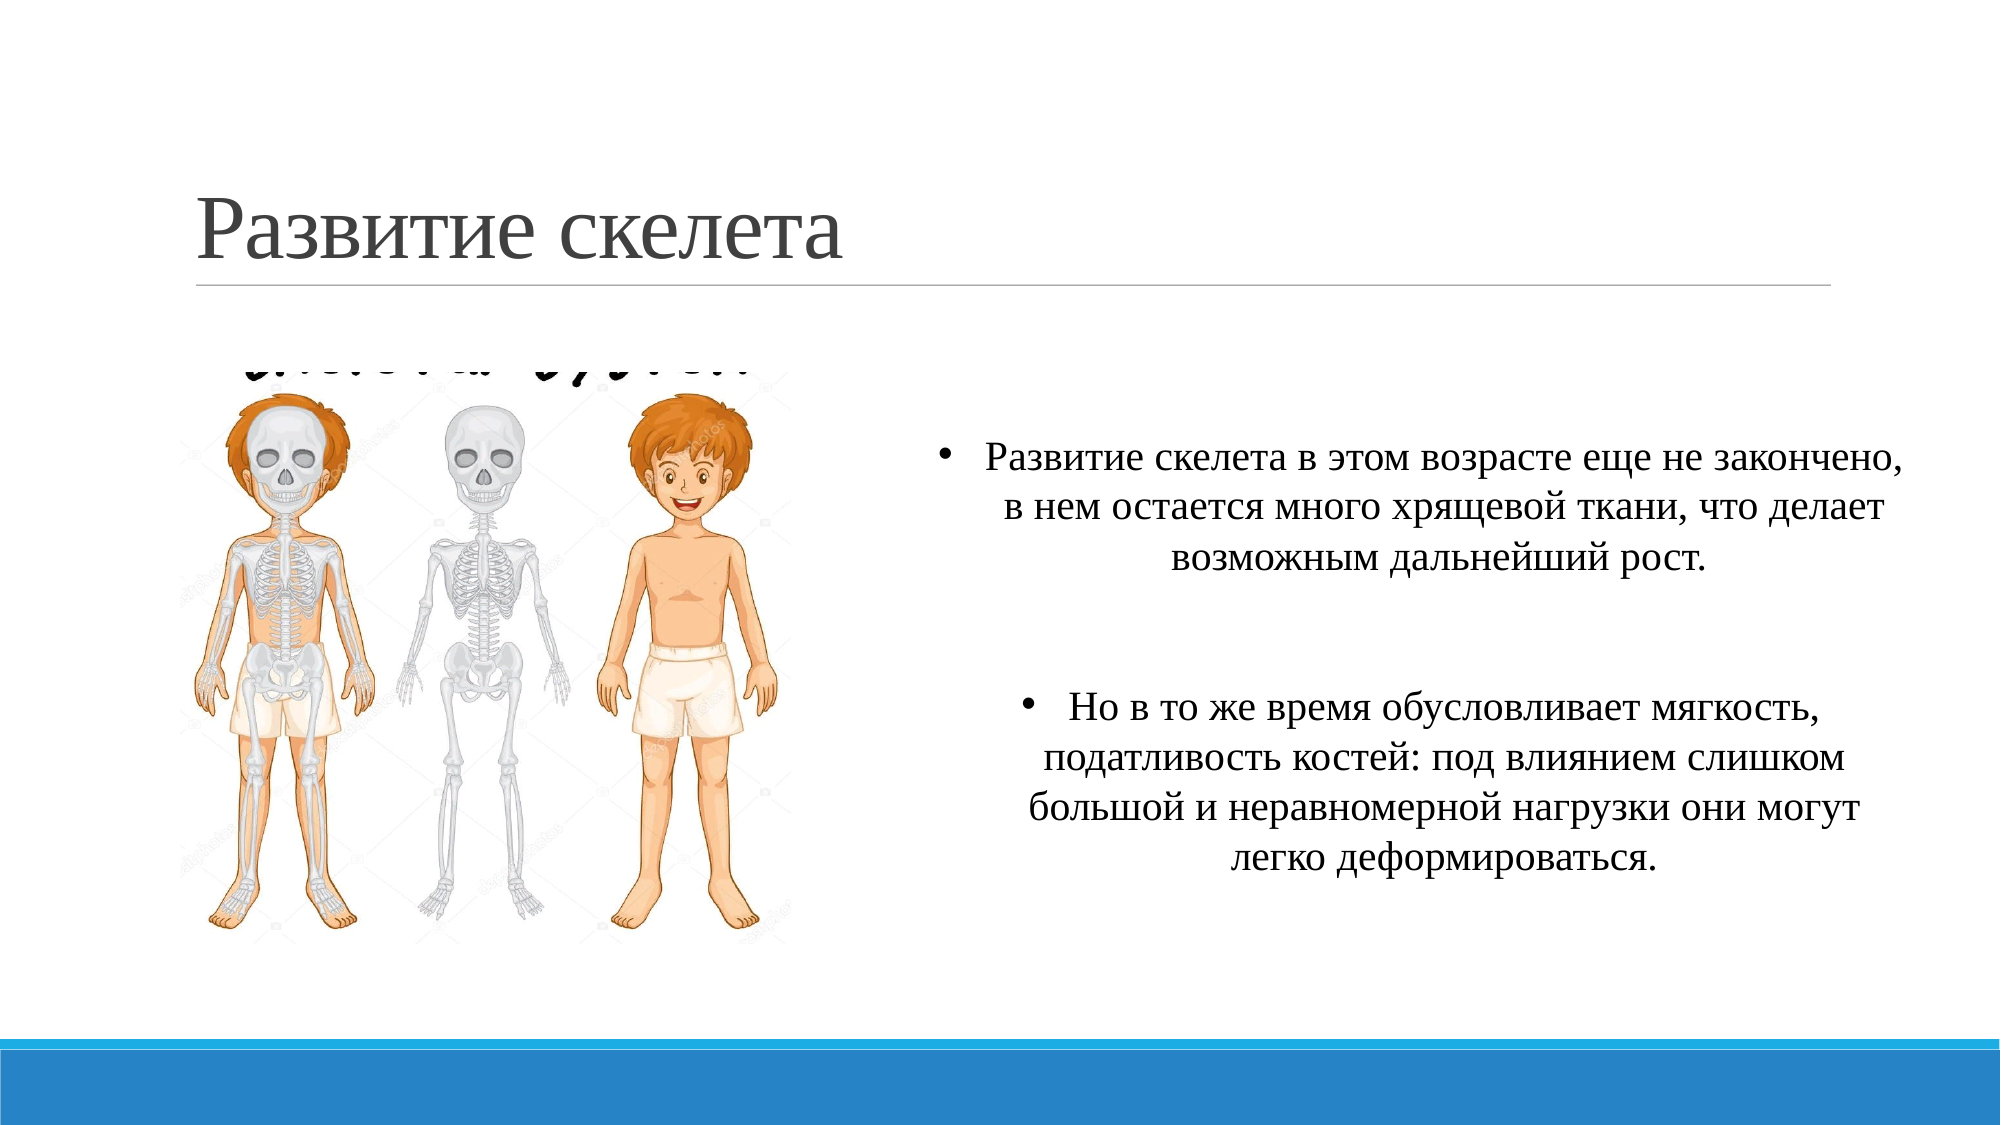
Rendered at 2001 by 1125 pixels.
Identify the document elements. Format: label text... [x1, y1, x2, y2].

title Развитие скелета [180, 47, 1830, 285]
text_box Развитие скелета в этом возрасте еще не закончено, в нем остается много хрящевой ткани, что делает возможным дальнейший рост. Но в то же время обусловливает мягкость, податливость костей: под влиянием слишком большой и неравномерной нагрузки они могут легко деформироваться. [922, 420, 1920, 886]
picture [180, 372, 799, 944]
